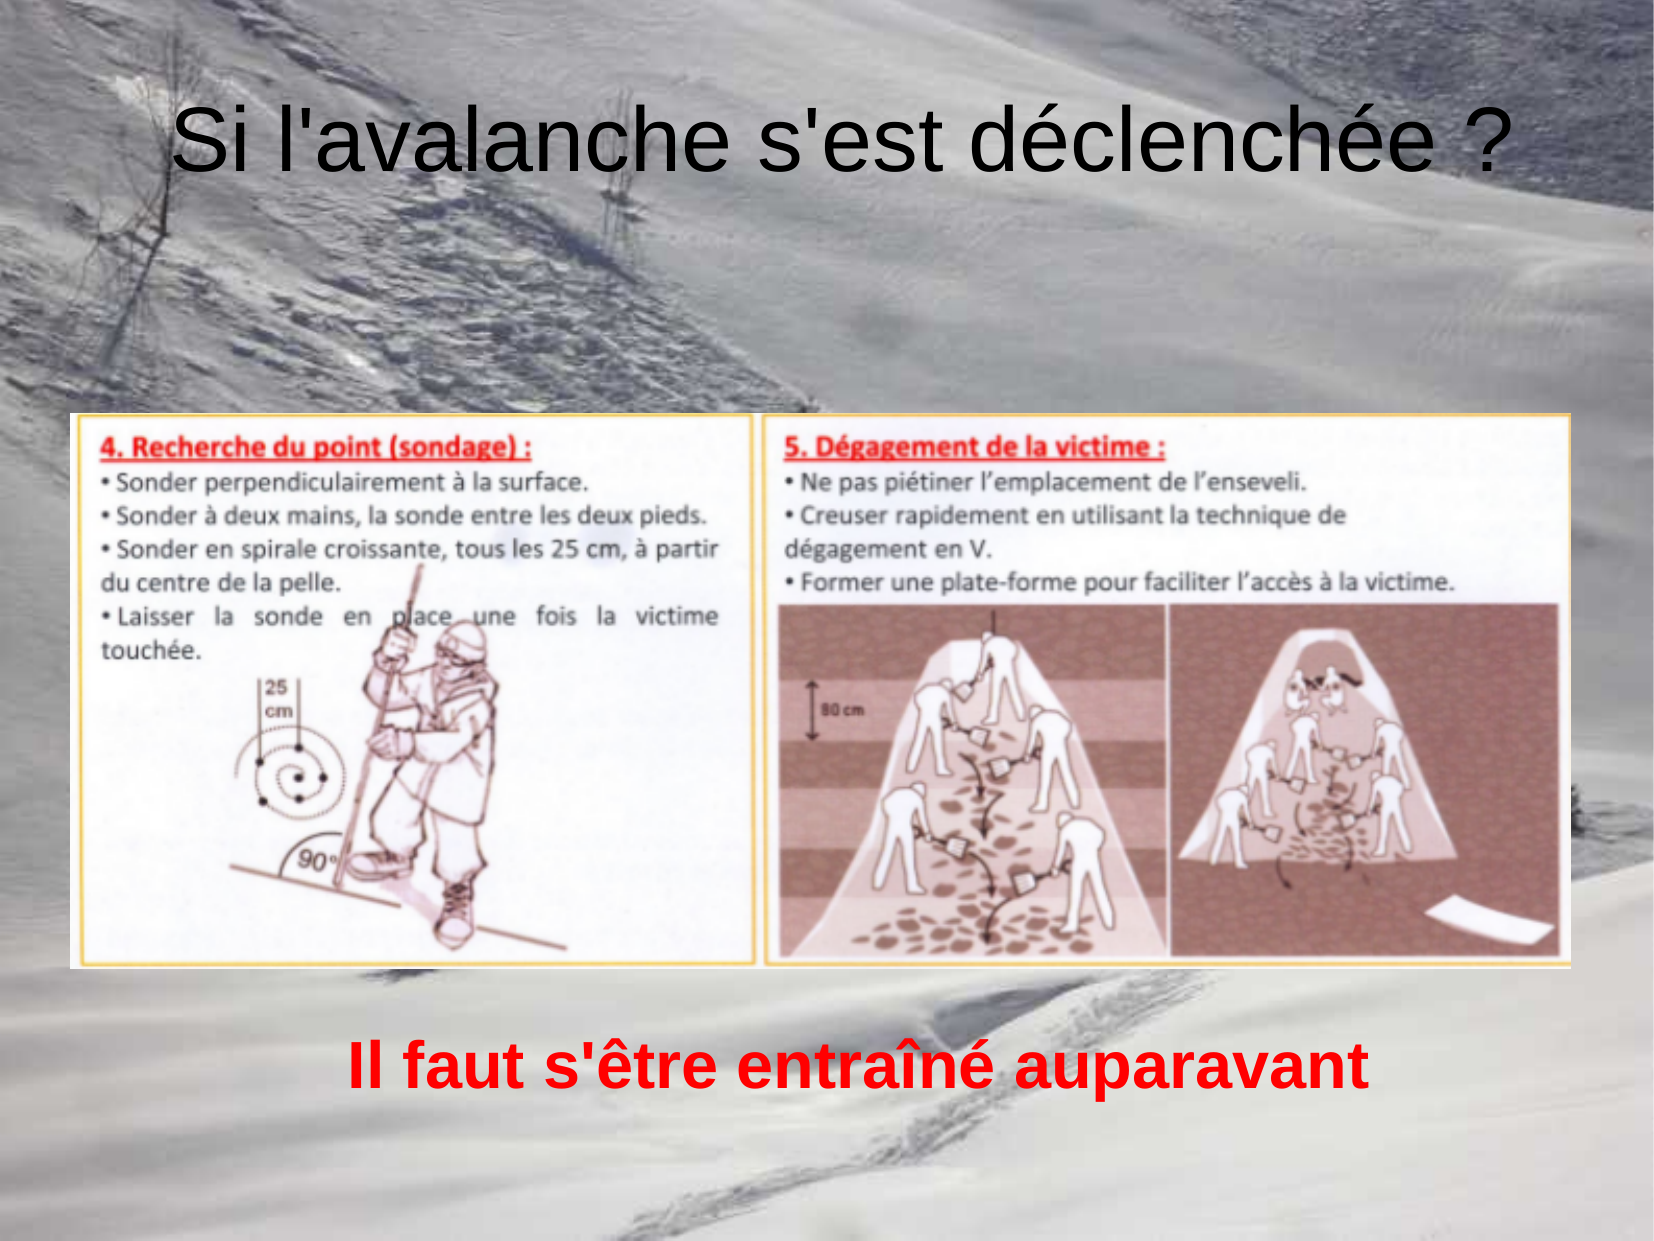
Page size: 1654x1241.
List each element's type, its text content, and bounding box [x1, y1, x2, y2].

picture [0, 0, 1654, 1241]
list Il faut s'être entraîné auparavant [53, 1027, 1595, 1111]
title Si l'avalanche s'est déclenchée ? [59, 61, 1595, 219]
